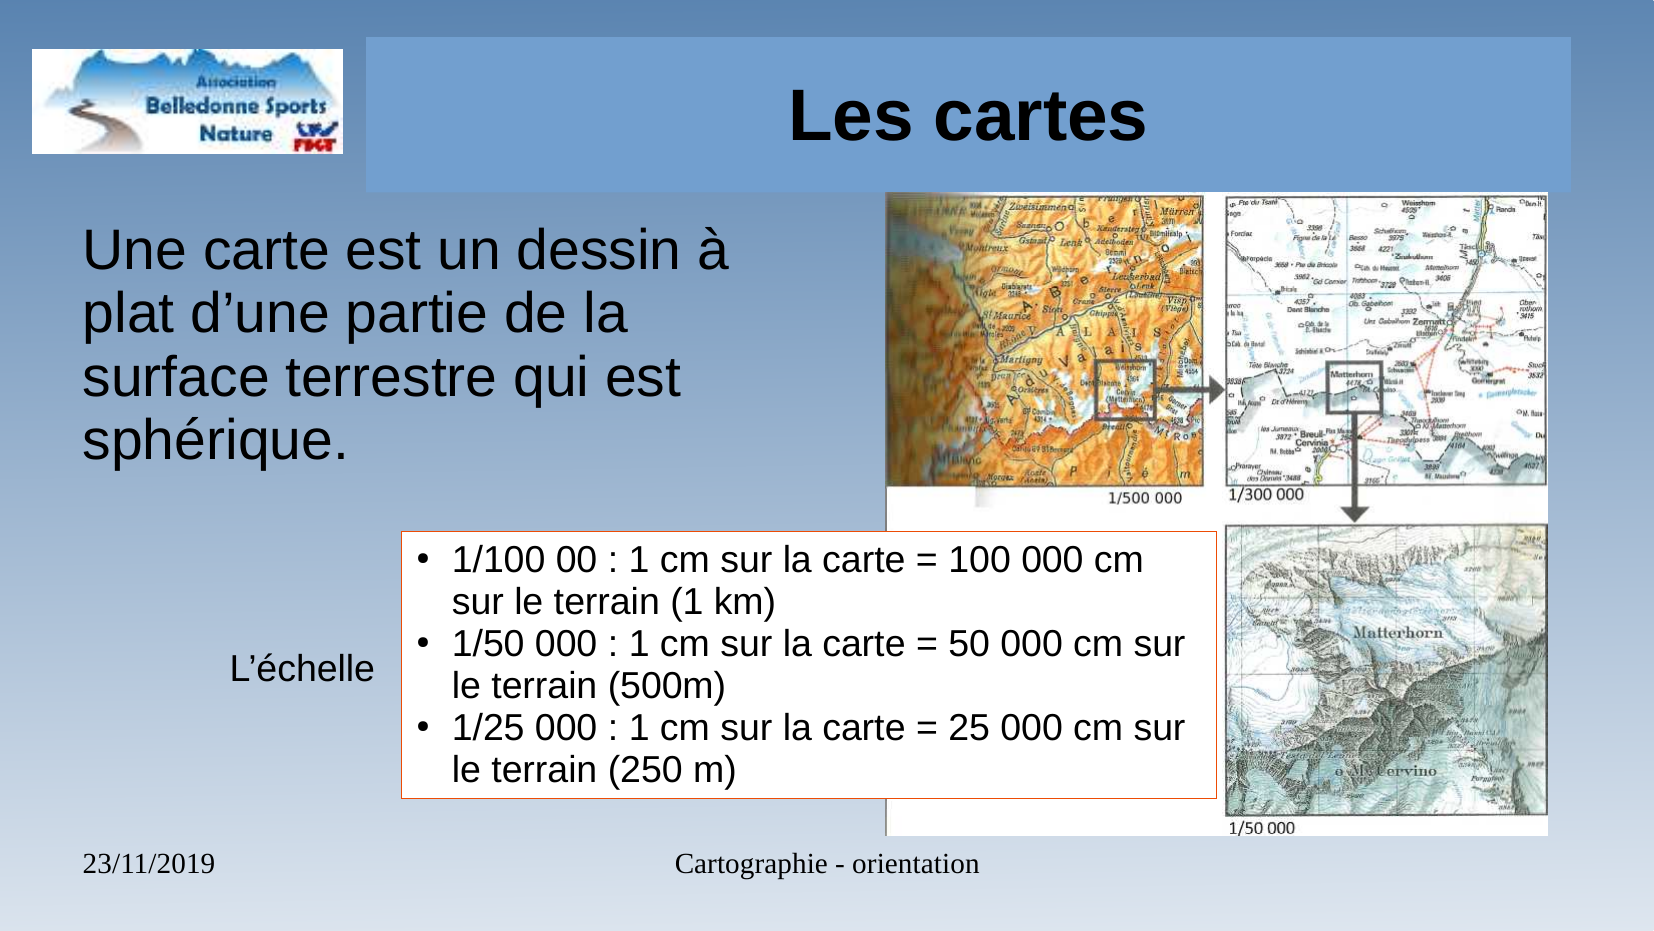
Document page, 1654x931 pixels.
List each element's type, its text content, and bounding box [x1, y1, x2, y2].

picture [885, 192, 1548, 836]
text_box L’échelle [214, 640, 390, 697]
title Les cartes [366, 37, 1571, 193]
picture [32, 49, 343, 154]
list Une carte est un dessin à plat d’une partie de la surface terrestre qui est sphérique. [82, 217, 809, 475]
text_box 1/100 00 : 1 cm sur la carte = 100 000 cm sur le terrain (1 km) 1/50 000 : 1 cm sur la carte = 50 000 cm sur le terrain (500m) 1/25 000 : 1 cm sur la carte = 25 000 cm sur le terrain (250 m) [401, 531, 1217, 799]
